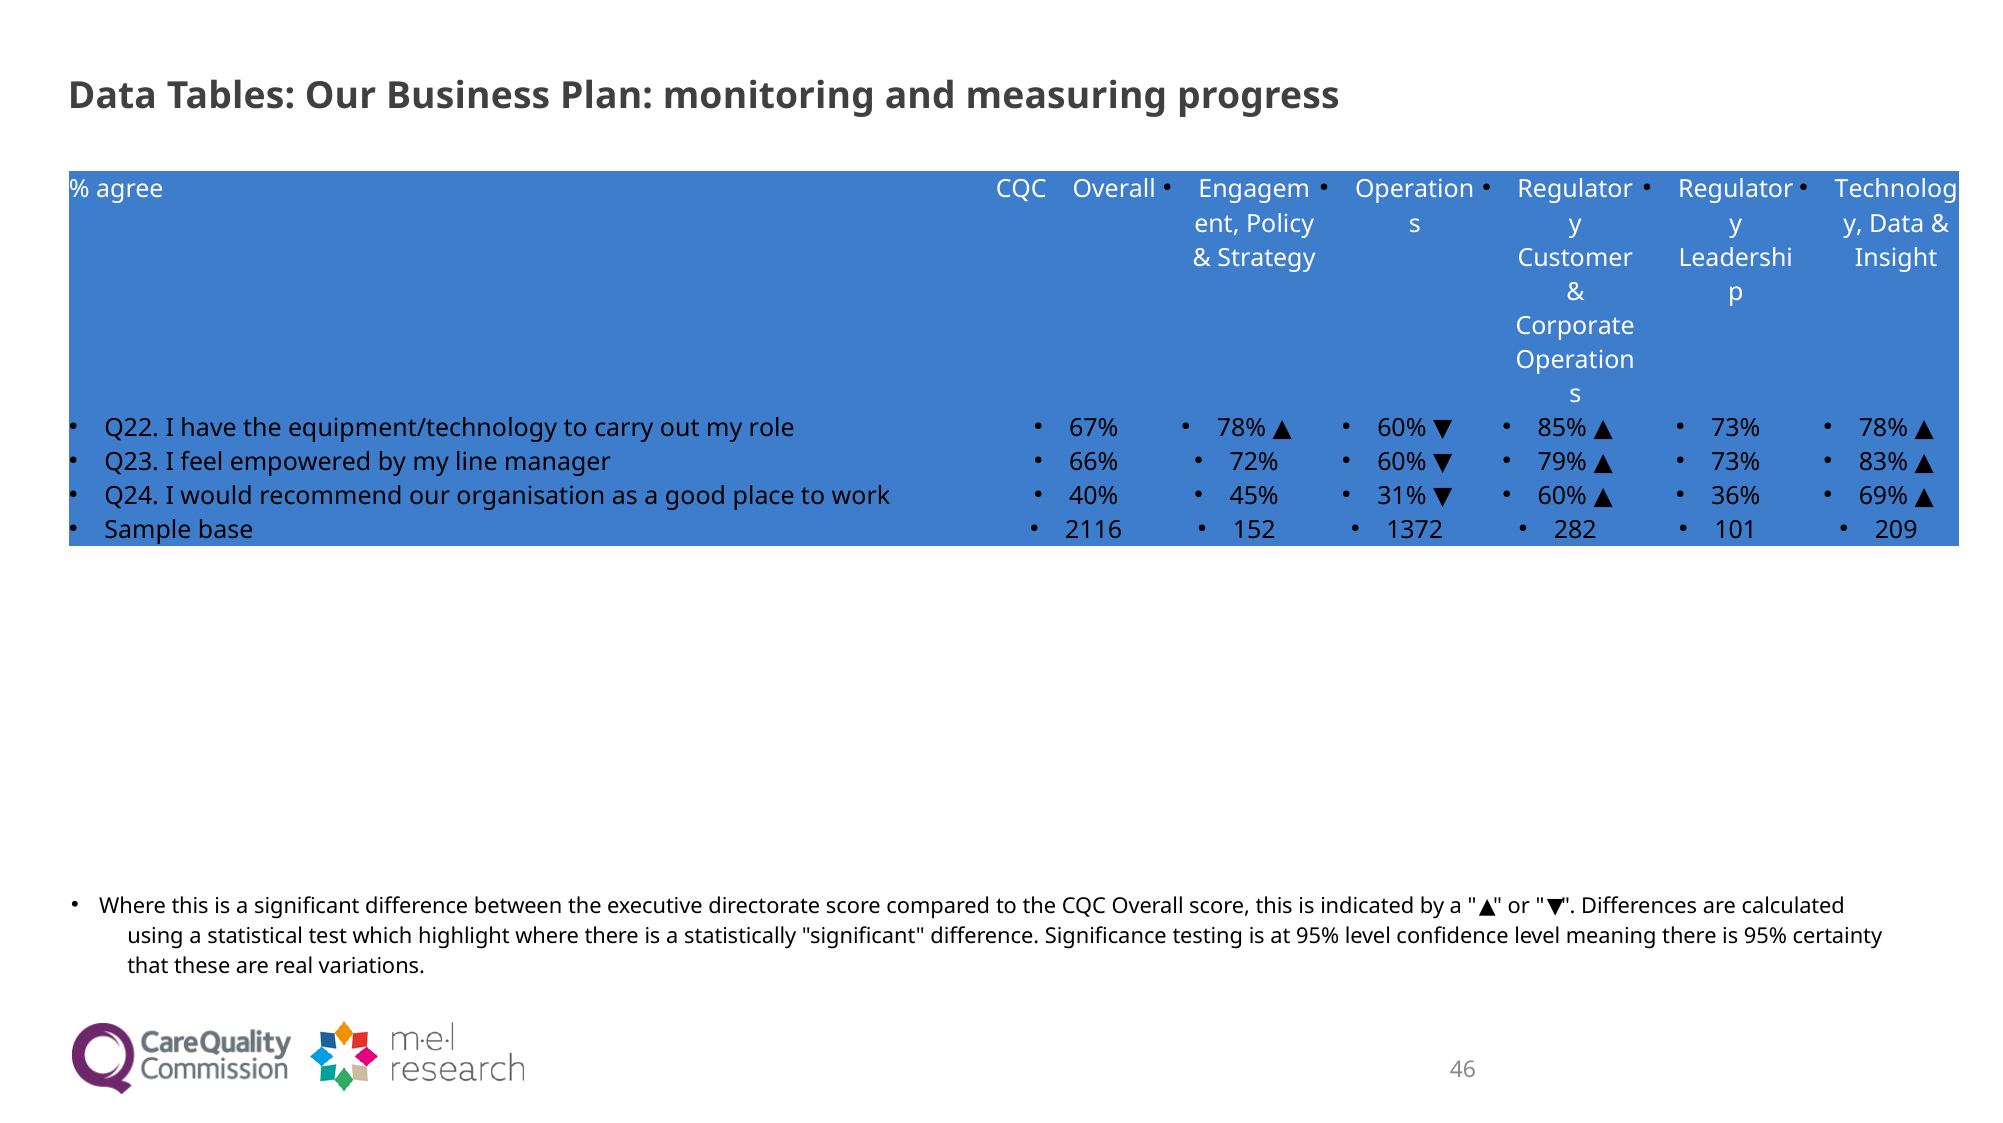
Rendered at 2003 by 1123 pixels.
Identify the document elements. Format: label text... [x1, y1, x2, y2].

table_cell 40% [996, 478, 1156, 512]
table_cell 78% ▲ [1156, 409, 1317, 444]
table_cell 67% [996, 409, 1156, 444]
table_cell 1372 [1317, 512, 1477, 546]
table_cell 78% ▲ [1798, 409, 1959, 444]
table_cell 85% ▲ [1477, 409, 1638, 444]
table_header % agree [69, 171, 996, 409]
table_cell 66% [996, 444, 1156, 478]
text_box 46 [1434, 1039, 1902, 1100]
table_header Regulatory Leadership [1638, 171, 1798, 409]
table_cell 83% ▲ [1798, 444, 1959, 478]
table_cell 45% [1156, 478, 1317, 512]
table_header Regulatory Customer & Corporate Operations [1477, 171, 1638, 409]
table_cell 101 [1638, 512, 1798, 546]
table_header Operations [1317, 171, 1477, 409]
table_cell 31% ▼ [1317, 478, 1477, 512]
table_cell 69% ▲ [1798, 478, 1959, 512]
table_cell 72% [1156, 444, 1317, 478]
table_cell Q23. I feel empowered by my line manager [69, 444, 996, 478]
table_header CQC Overall [996, 171, 1156, 409]
table_cell 36% [1638, 478, 1798, 512]
table_cell Q24. I would recommend our organisation as a good place to work [69, 478, 996, 512]
table_cell 60% ▼ [1317, 409, 1477, 444]
picture [70, 1021, 294, 1097]
table_cell 60% ▼ [1317, 444, 1477, 478]
table_cell Sample base [69, 512, 996, 546]
title Data Tables: Our Business Plan: monitoring and measuring progress [67, 31, 1929, 148]
table_cell 79% ▲ [1477, 444, 1638, 478]
table_cell 209 [1798, 512, 1959, 546]
table_header Technology, Data & Insight [1798, 171, 1959, 409]
table_cell 152 [1156, 512, 1317, 546]
picture [310, 1021, 524, 1091]
table_cell Q22. I have the equipment/technology to carry out my role [69, 409, 996, 444]
table_cell 2116 [996, 512, 1156, 546]
text_box Where this is a significant difference between the executive directorate score compared to the CQC Overall score, this is indicated by a "▲" or "▼". Differences are calculated using a statistical test which highlight where there is a statistically "significant" difference. Significance testing is at 95% level confidence level meaning there is 95% certainty that these are real variations. [56, 880, 1920, 995]
table_cell 60% ▲ [1477, 478, 1638, 512]
table_cell 73% [1638, 444, 1798, 478]
table_cell 73% [1638, 409, 1798, 444]
table_cell 282 [1477, 512, 1638, 546]
table_header Engagement, Policy & Strategy [1156, 171, 1317, 409]
